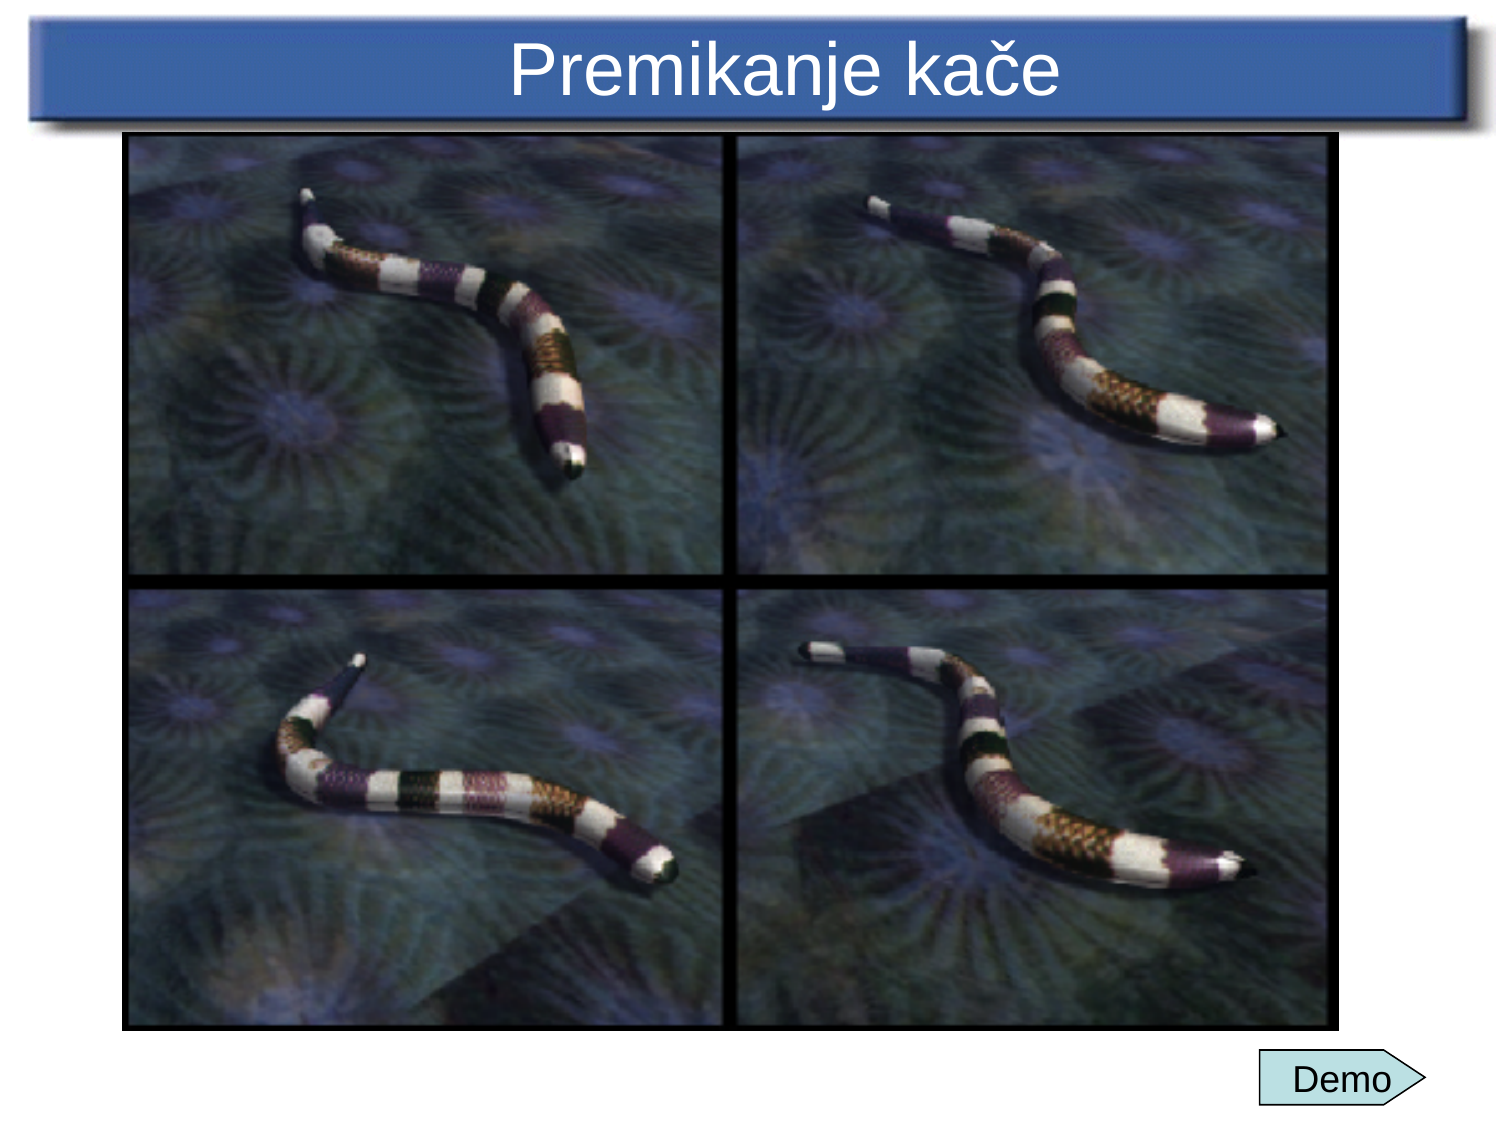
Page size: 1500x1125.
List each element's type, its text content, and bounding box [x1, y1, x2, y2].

picture [27, 13, 1496, 1031]
text_box Premikanje kače [493, 12, 1078, 118]
text_box Demo [1259, 1050, 1426, 1105]
